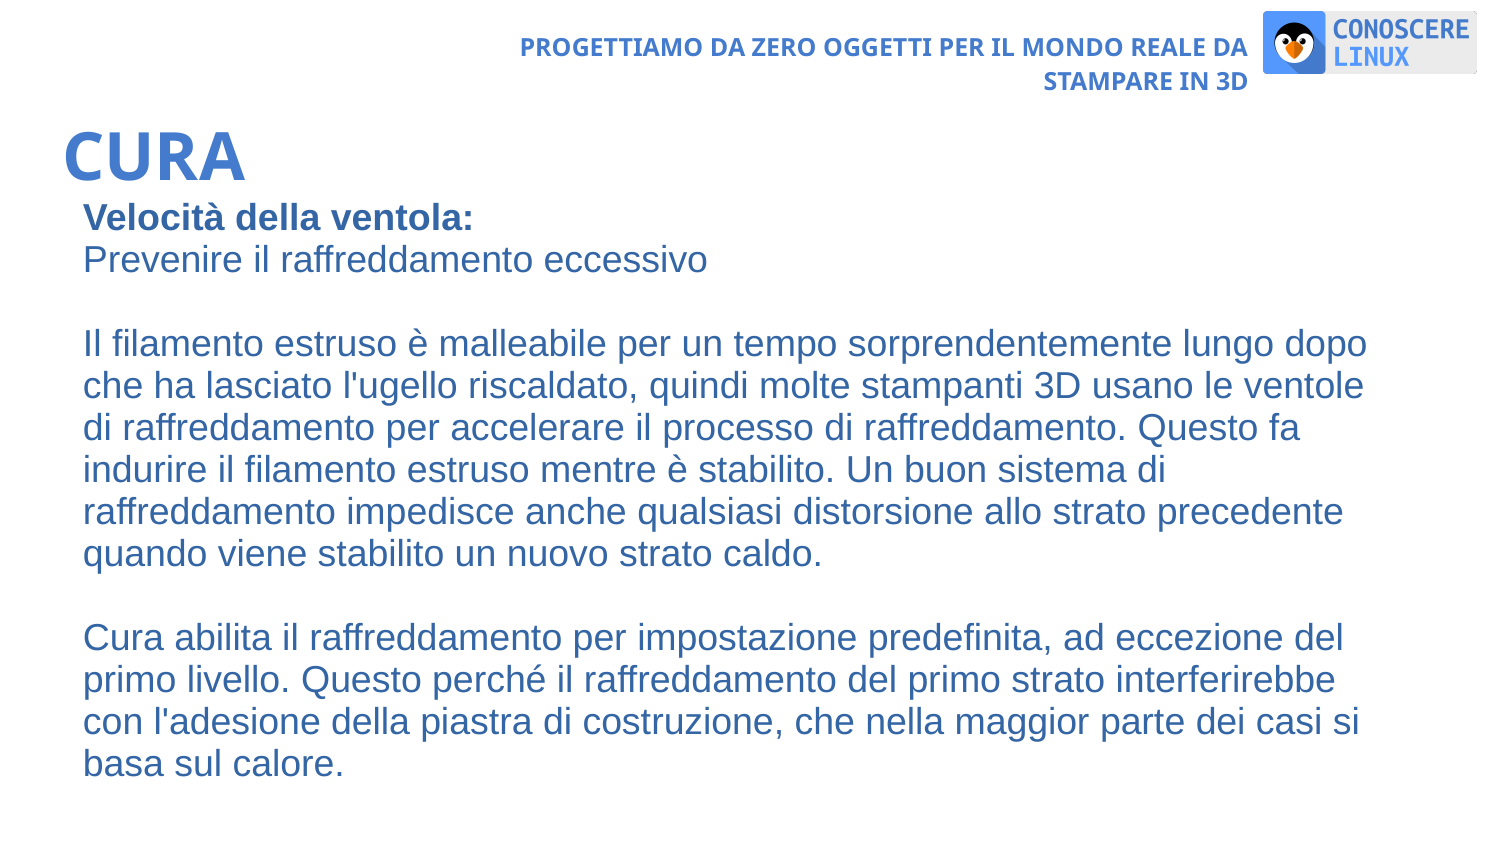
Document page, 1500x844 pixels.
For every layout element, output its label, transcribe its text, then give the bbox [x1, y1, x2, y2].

text_box PROGETTIAMO DA ZERO OGGETTI PER IL MONDO REALE DA STAMPARE IN 3D [437, 21, 1264, 91]
text_box Velocità della ventola: Prevenire il raffreddamento eccessivo Il filamento estruso è malleabile per un tempo sorprendentemente lungo dopo che ha lasciato l'ugello riscaldato, quindi molte stampanti 3D usano le ventole di raffreddamento per accelerare il processo di raffreddamento. Questo fa indurire il filamento estruso mentre è stabilito. Un buon sistema di raffreddamento impedisce anche qualsiasi distorsione allo strato precedente quando viene stabilito un nuovo strato caldo. Cura abilita il raffreddamento per impostazione predefinita, ad eccezione del primo livello. Questo perché il raffreddamento del primo strato interferirebbe con l'adesione della piastra di costruzione, che nella maggior parte dei casi si basa sul calore. [68, 188, 1411, 792]
text_box CURA [47, 102, 1276, 189]
picture [1263, 11, 1477, 74]
